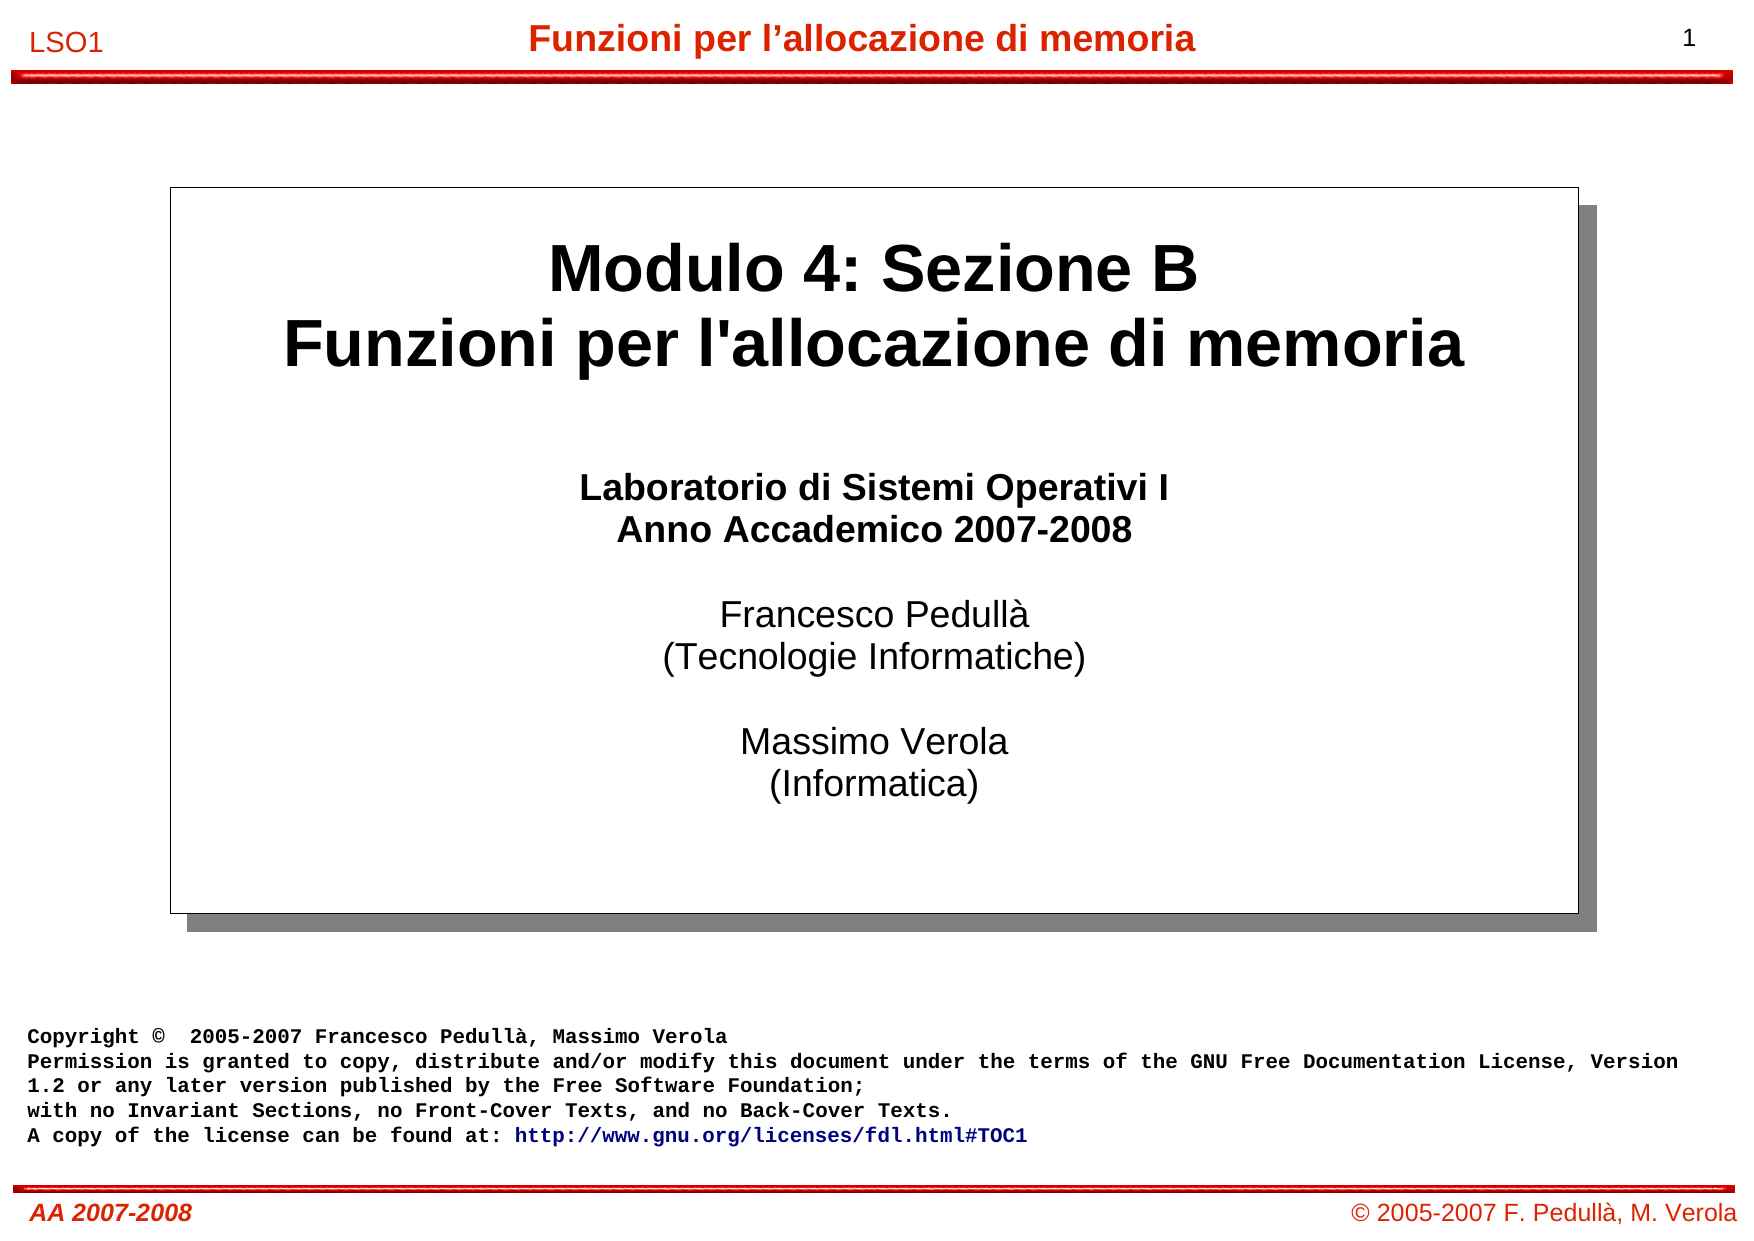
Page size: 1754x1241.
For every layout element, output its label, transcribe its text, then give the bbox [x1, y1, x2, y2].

text_box Copyright © 2005-2007 Francesco Pedullà, Massimo Verola Permission is granted to copy, distribute and/or modify this document under the terms of the GNU Free Documentation License, Version 1.2 or any later version published by the Free Software Foundation; with no Invariant Sections, no Front-Cover Texts, and no Back-Cover Texts. A copy of the license can be found at: http://www.gnu.org/licenses/fdl.html#TOC1 [27, 1025, 1716, 1165]
picture [11, 70, 1733, 84]
picture [13, 1185, 1735, 1193]
text_box Modulo 4: Sezione B Funzioni per l'allocazione di memoria Laboratorio di Sistemi Operativi I Anno Accademico 2007-2008 Francesco Pedullà (Tecnologie Informatiche) Massimo Verola (Informatica) [170, 187, 1579, 914]
